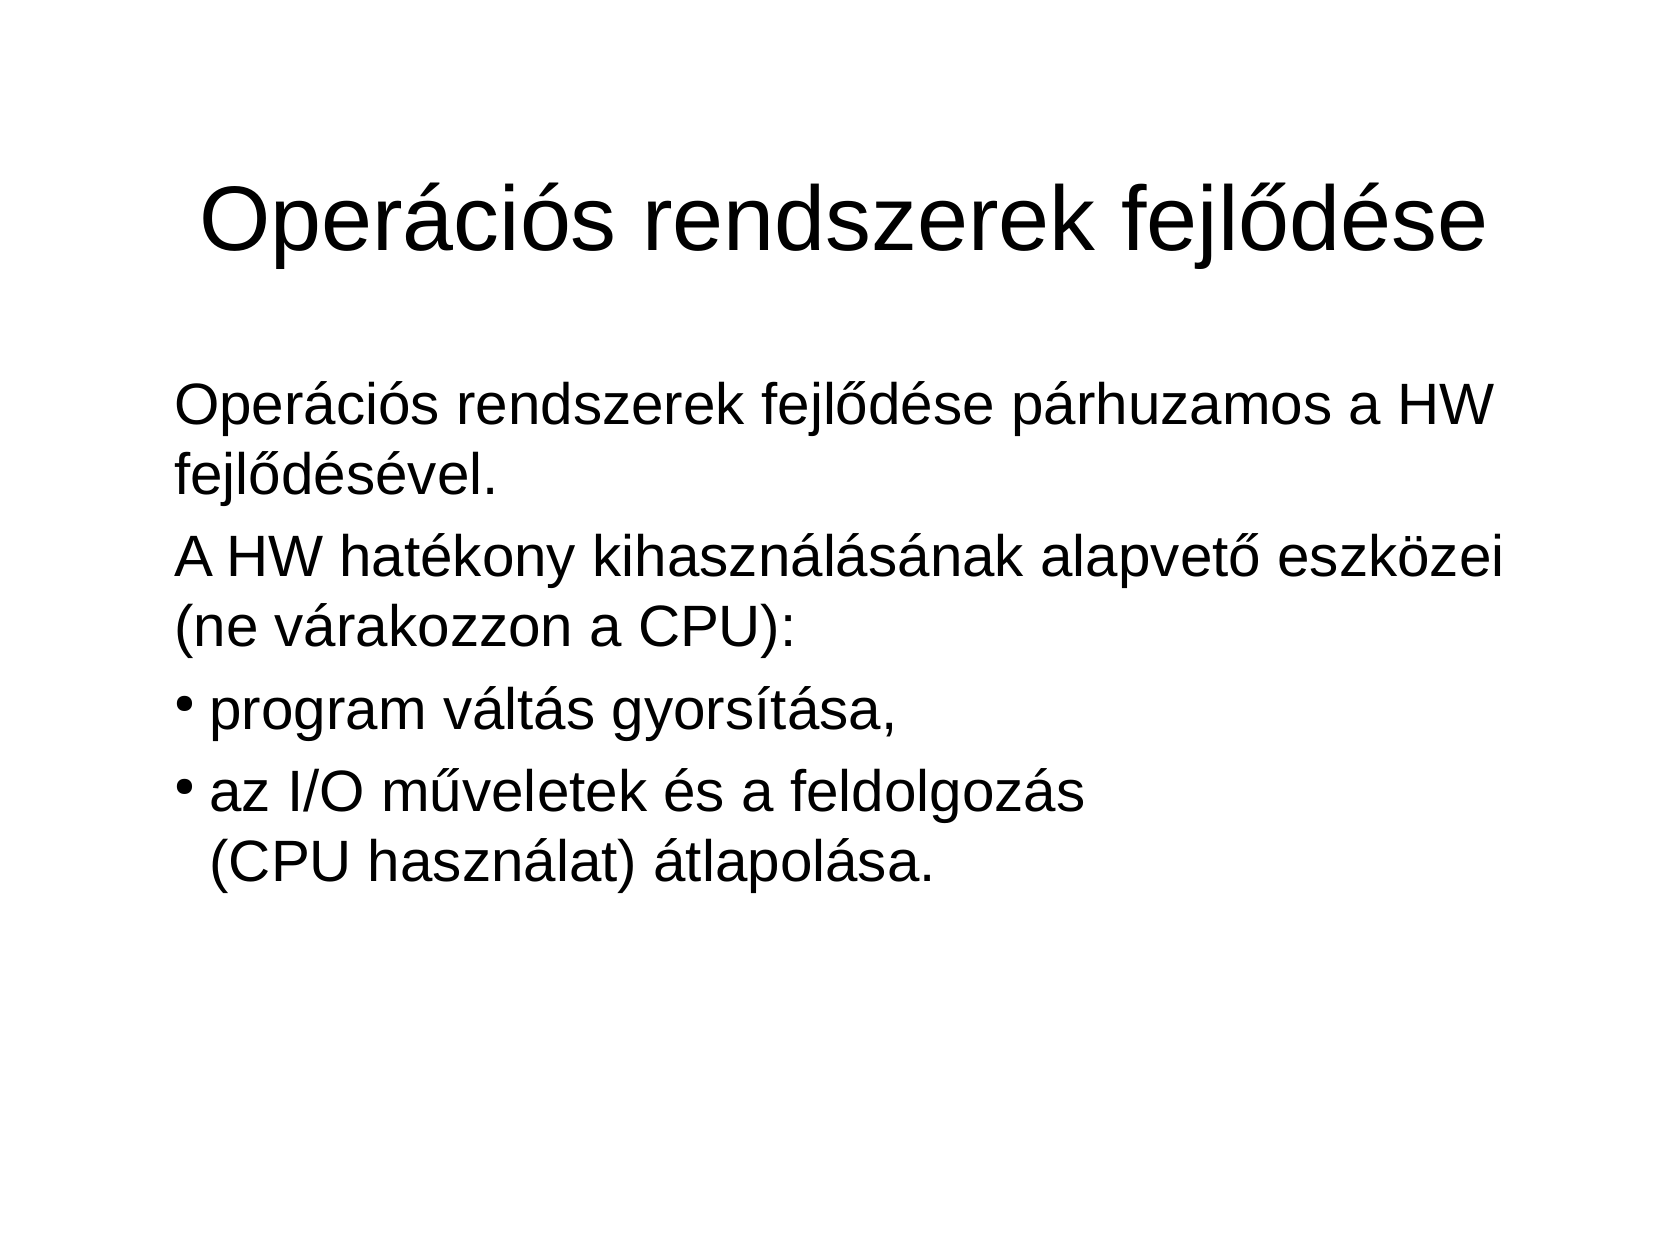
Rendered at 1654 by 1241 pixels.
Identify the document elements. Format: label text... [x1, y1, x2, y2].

title Operációs rendszerek fejlődése [124, 110, 1530, 317]
subtitle Operációs rendszerek fejlődése párhuzamos a HW fejlődésével. A HW hatékony kihasználásának alapvető eszközei (ne várakozzon a CPU): program váltás gyorsítása, az I/O műveletek és a feldolgozás (CPU használat) átlapolása. [124, 358, 1530, 1103]
